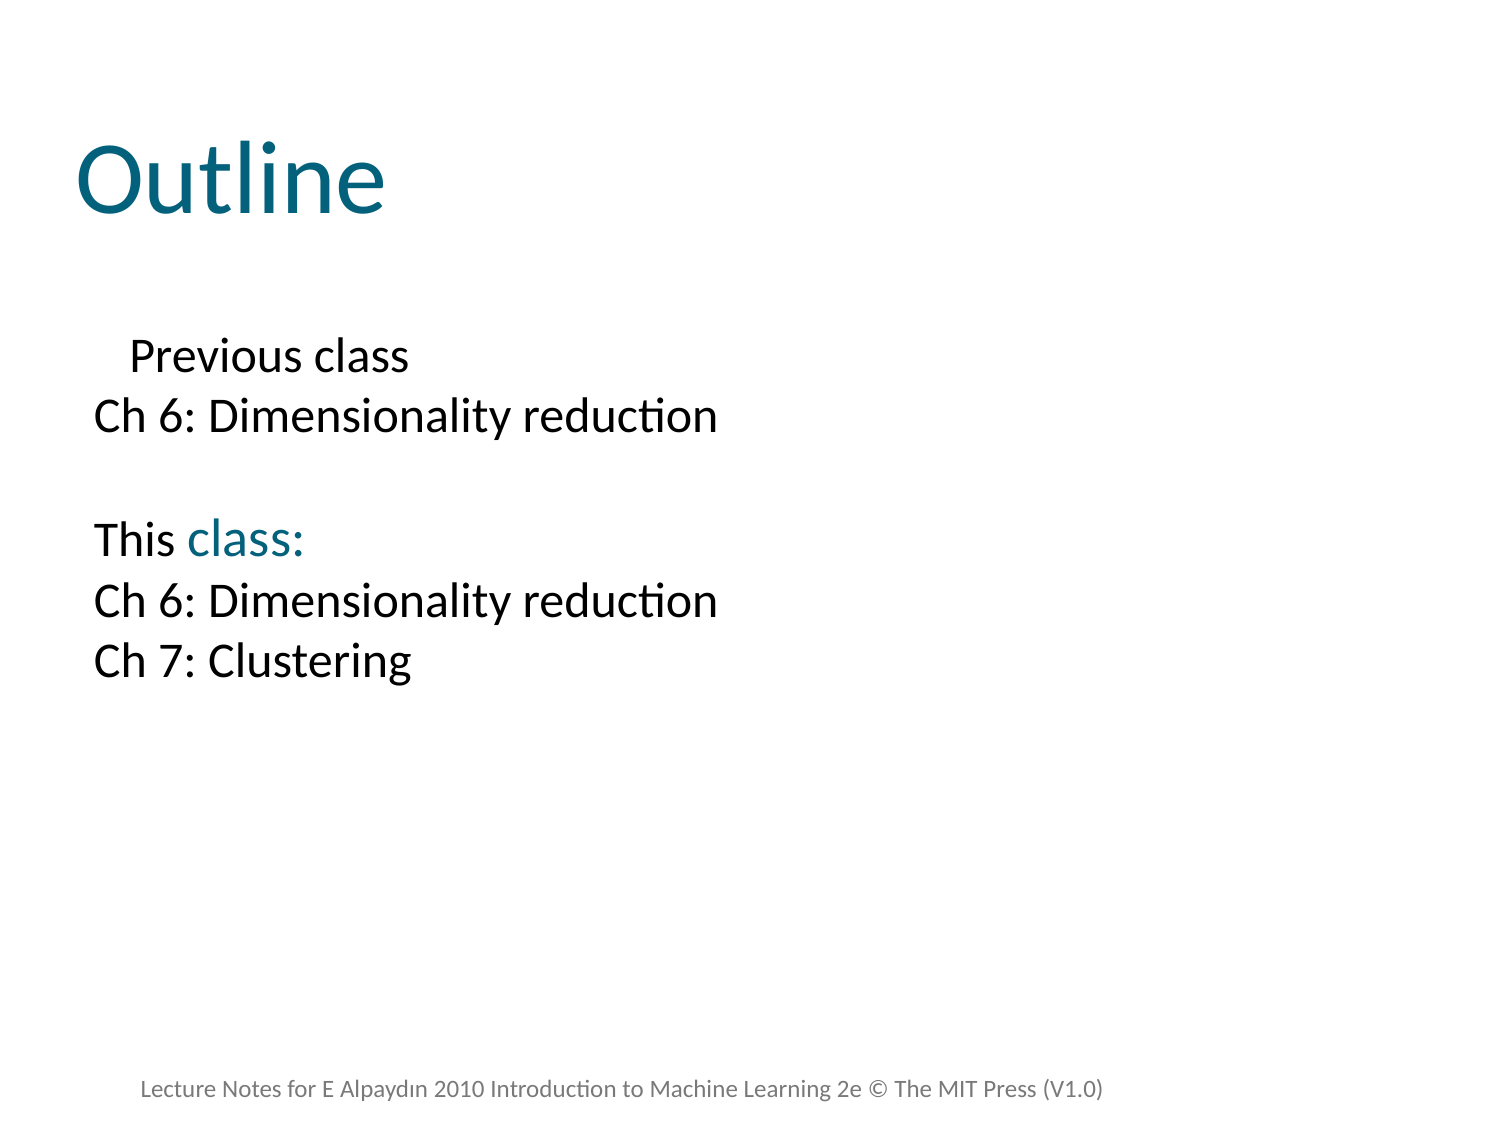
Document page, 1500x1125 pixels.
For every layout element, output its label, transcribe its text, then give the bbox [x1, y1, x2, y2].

text_box Outline [75, 46, 1425, 234]
text_box Lecture Notes for E Alpaydın 2010 Introduction to Machine Learning 2e © The MIT Press (V1.0) [140, 1054, 1219, 1103]
text_box Previous class Ch 6: Dimensionality reduction This class: Ch 6: Dimensionality reduction Ch 7: Clustering [79, 315, 1429, 1036]
